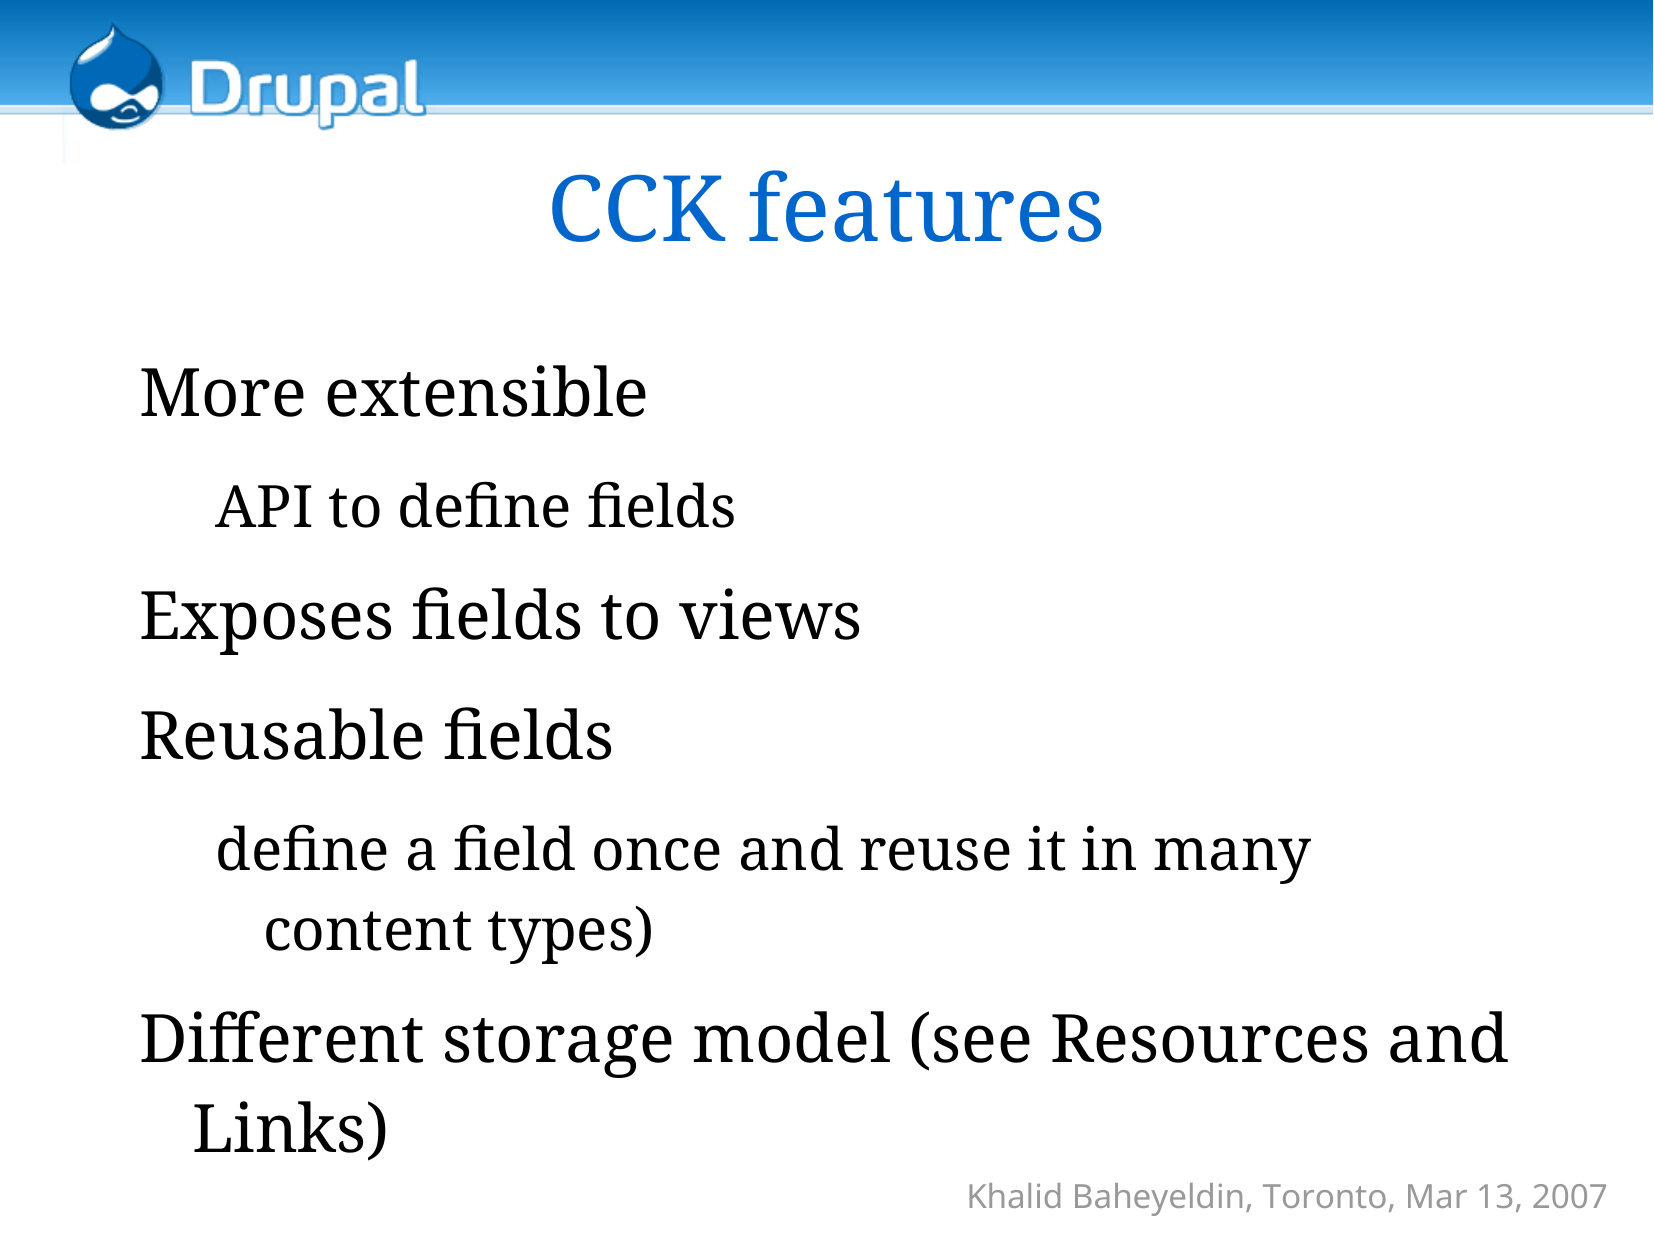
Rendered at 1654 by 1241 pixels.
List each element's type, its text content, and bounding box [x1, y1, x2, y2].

list More extensible API to define fields Exposes fields to views Reusable fields define a field once and reuse it in many content types) Different storage model (see Resources and Links) [121, 344, 1533, 1127]
picture [0, 0, 1654, 1241]
title CCK features [121, 102, 1533, 311]
